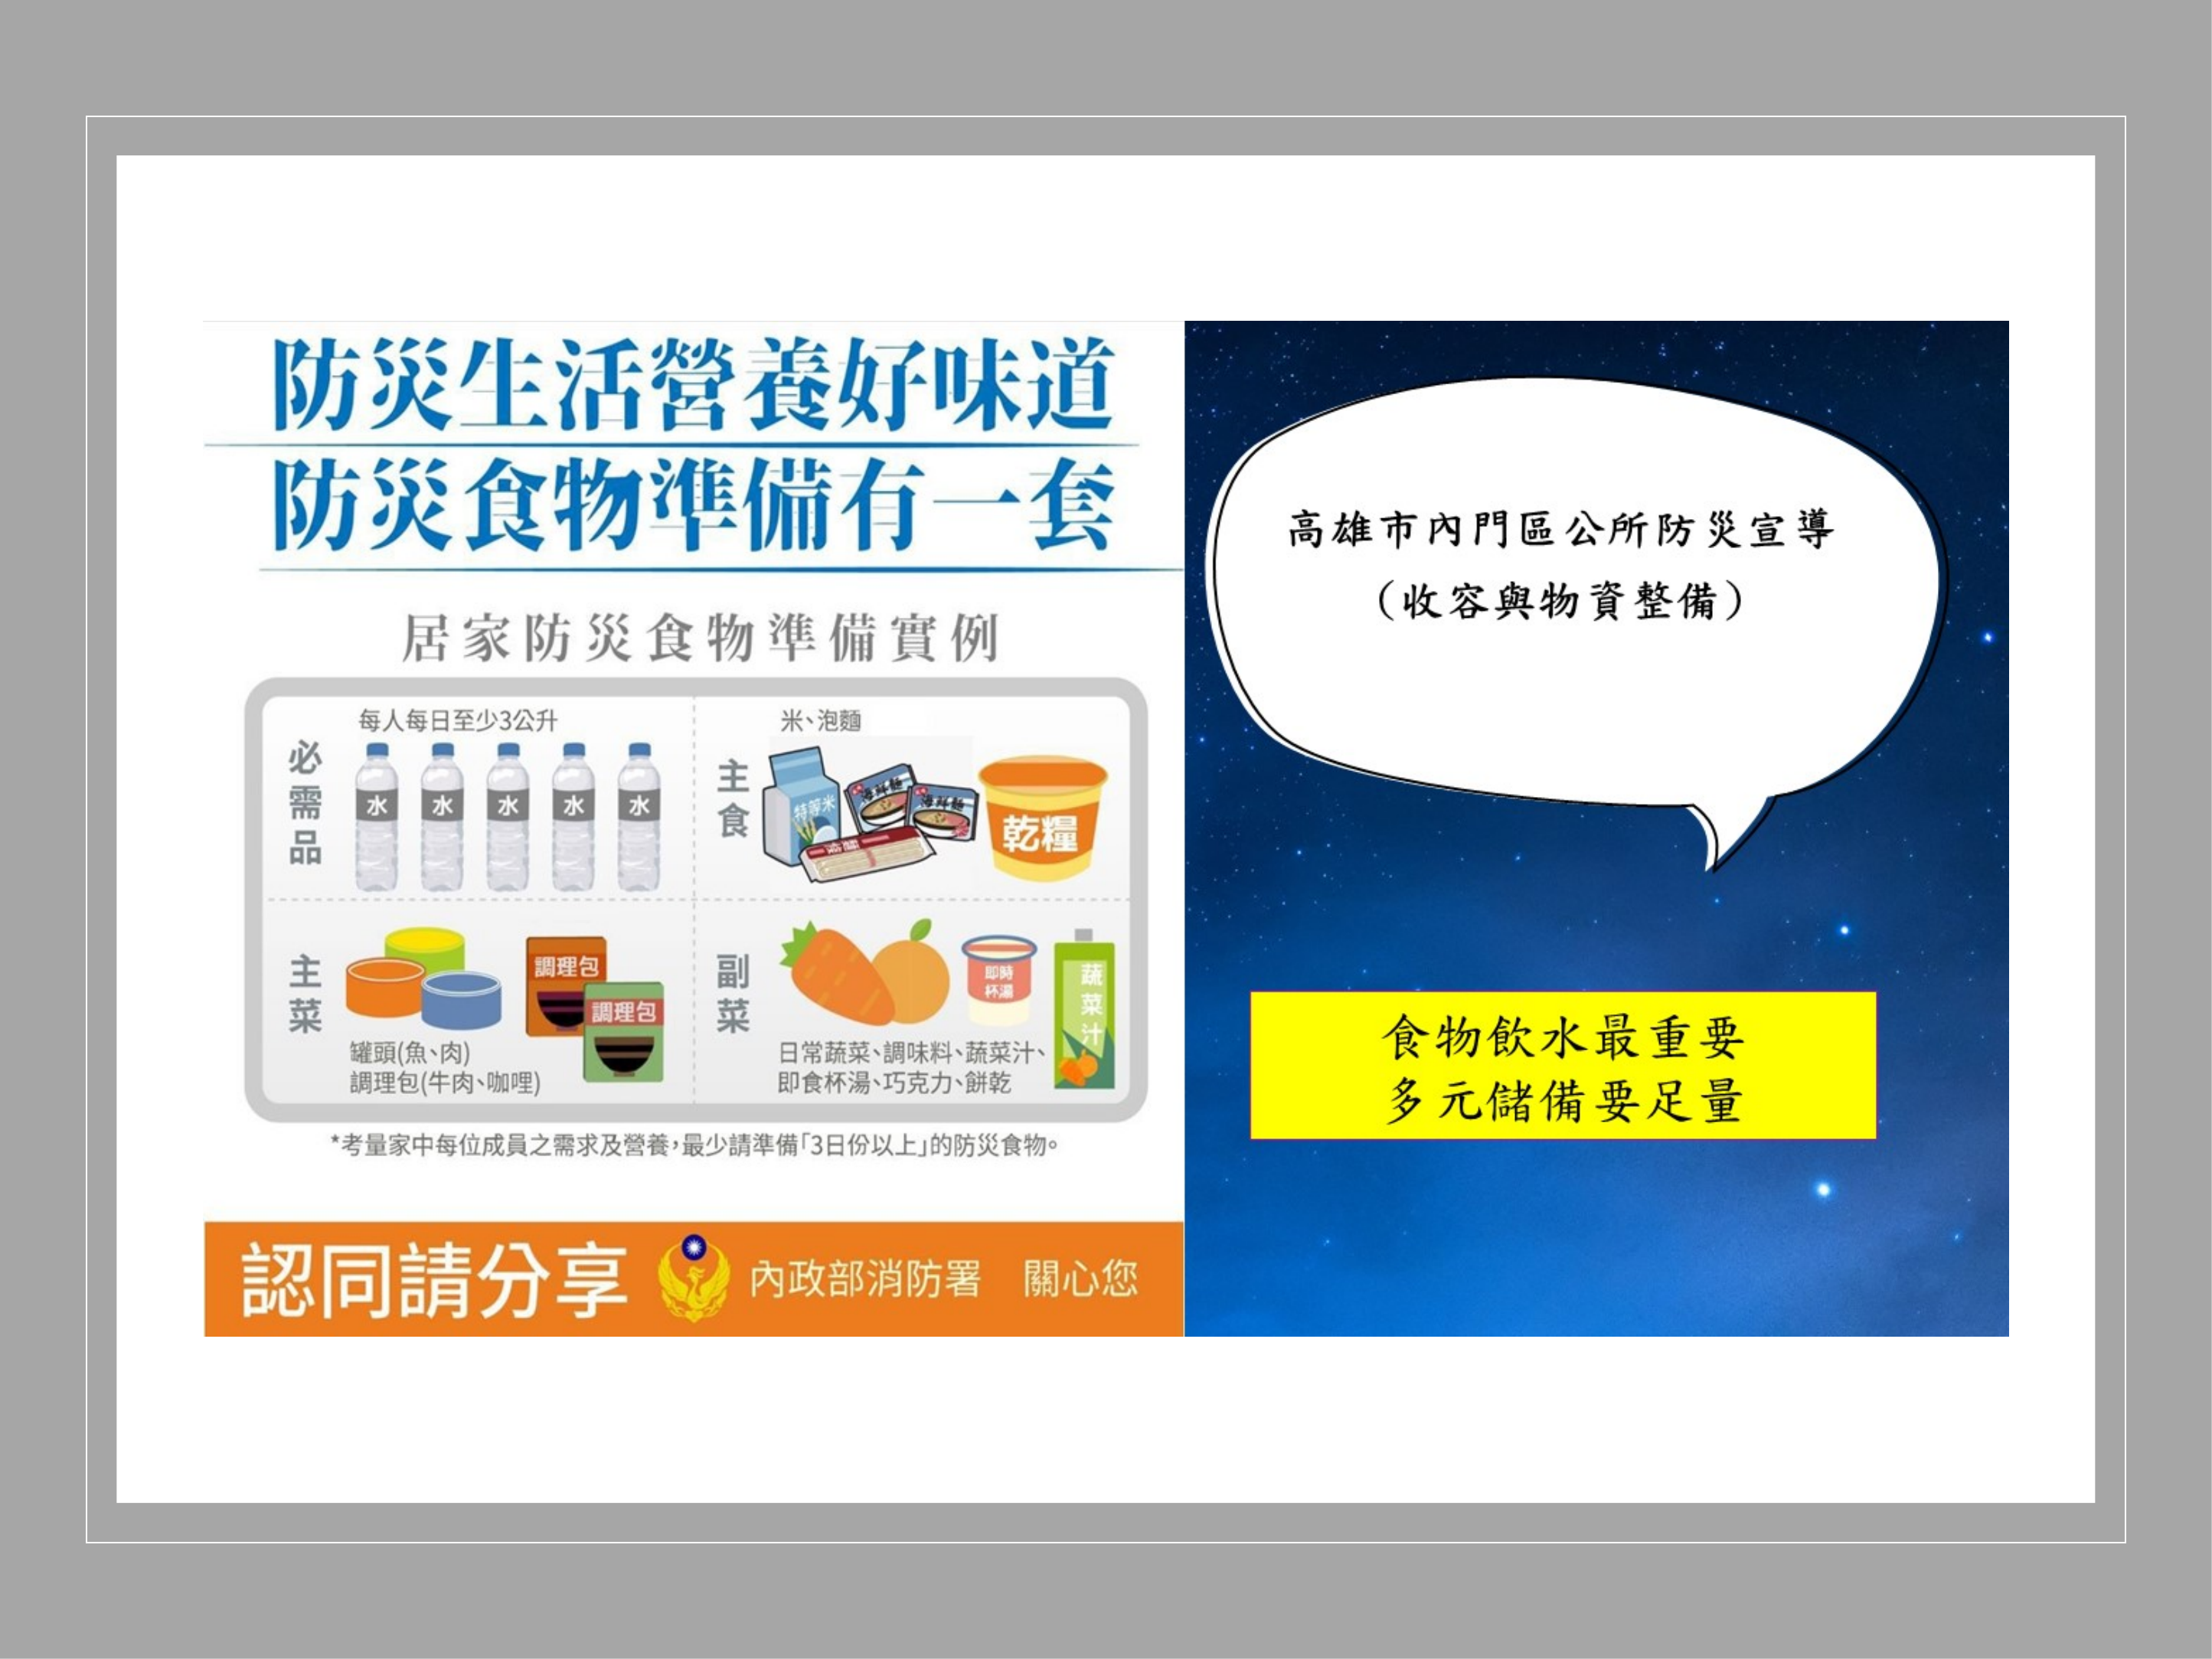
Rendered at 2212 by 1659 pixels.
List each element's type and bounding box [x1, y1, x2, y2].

text_box [0, 0, 2212, 1659]
picture [203, 321, 2009, 1337]
